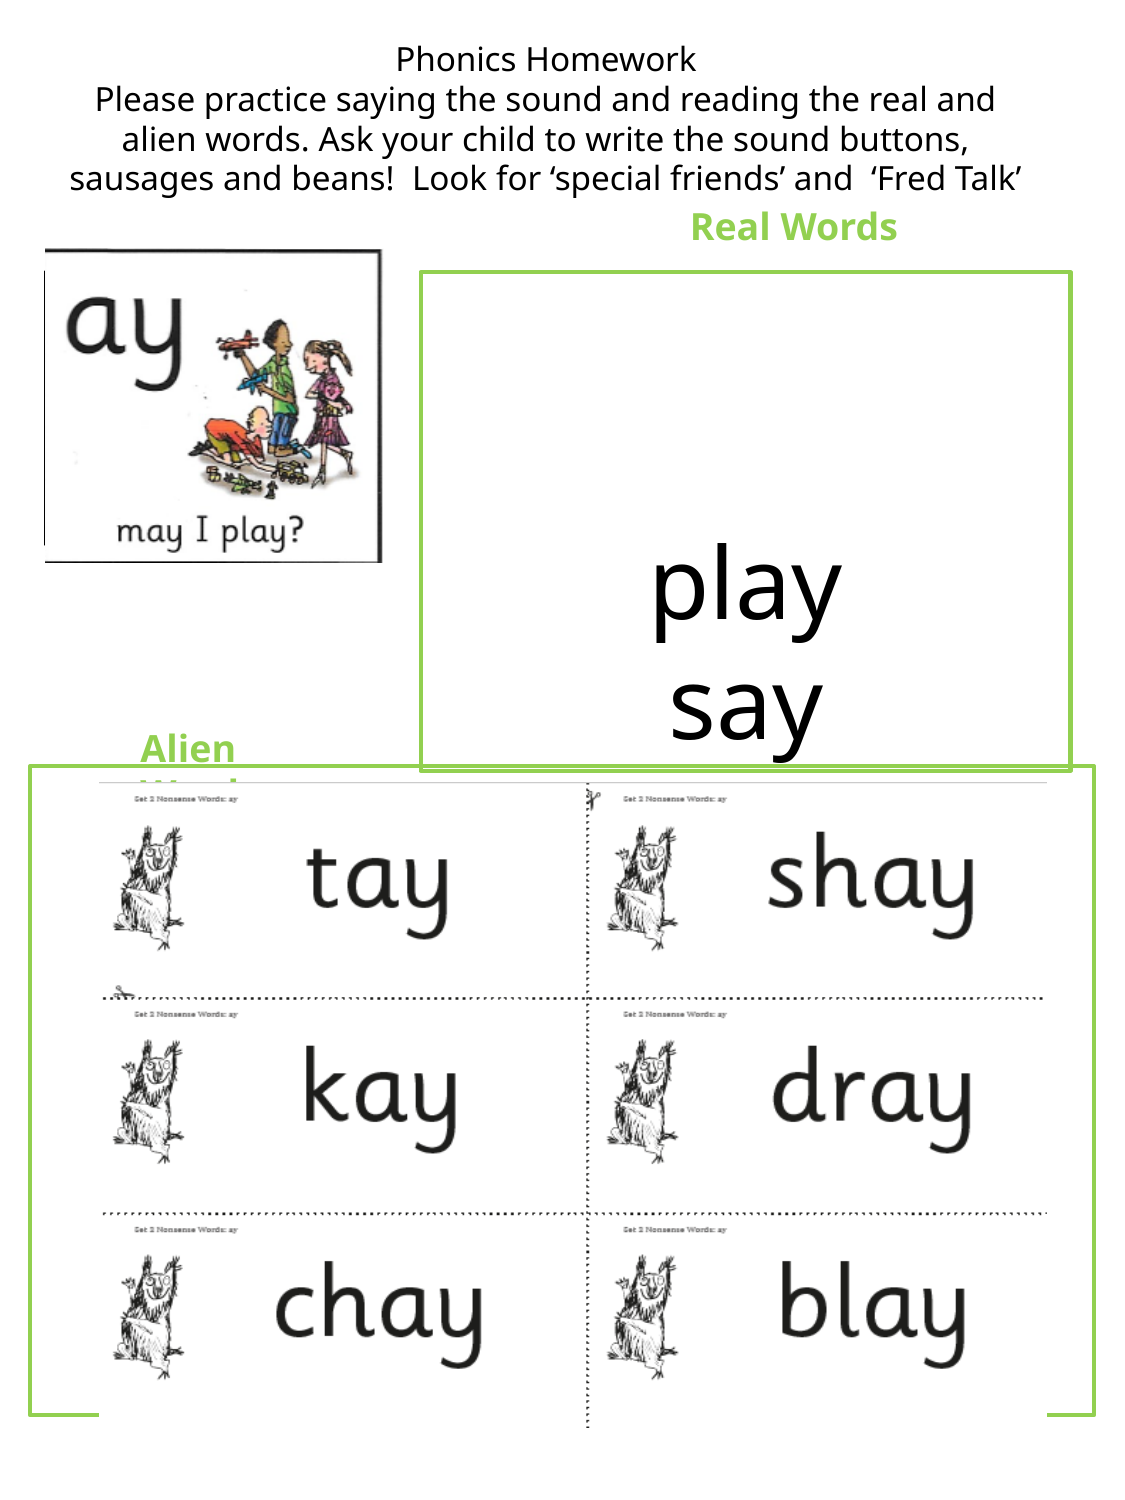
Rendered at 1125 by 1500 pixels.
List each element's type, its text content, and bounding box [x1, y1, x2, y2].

text_box play say may day [421, 272, 1070, 764]
picture [99, 782, 1047, 1429]
text_box Phonics Homework Please practice saying the sound and reading the real and alien words. Ask your child to write the sound buttons, sausages and beans! Look for ‘special friends’ and ‘Fred Talk’ [45, 30, 1047, 194]
text_box Alien Words [125, 717, 368, 782]
text_box Real Words [674, 150, 917, 303]
picture [45, 248, 384, 563]
